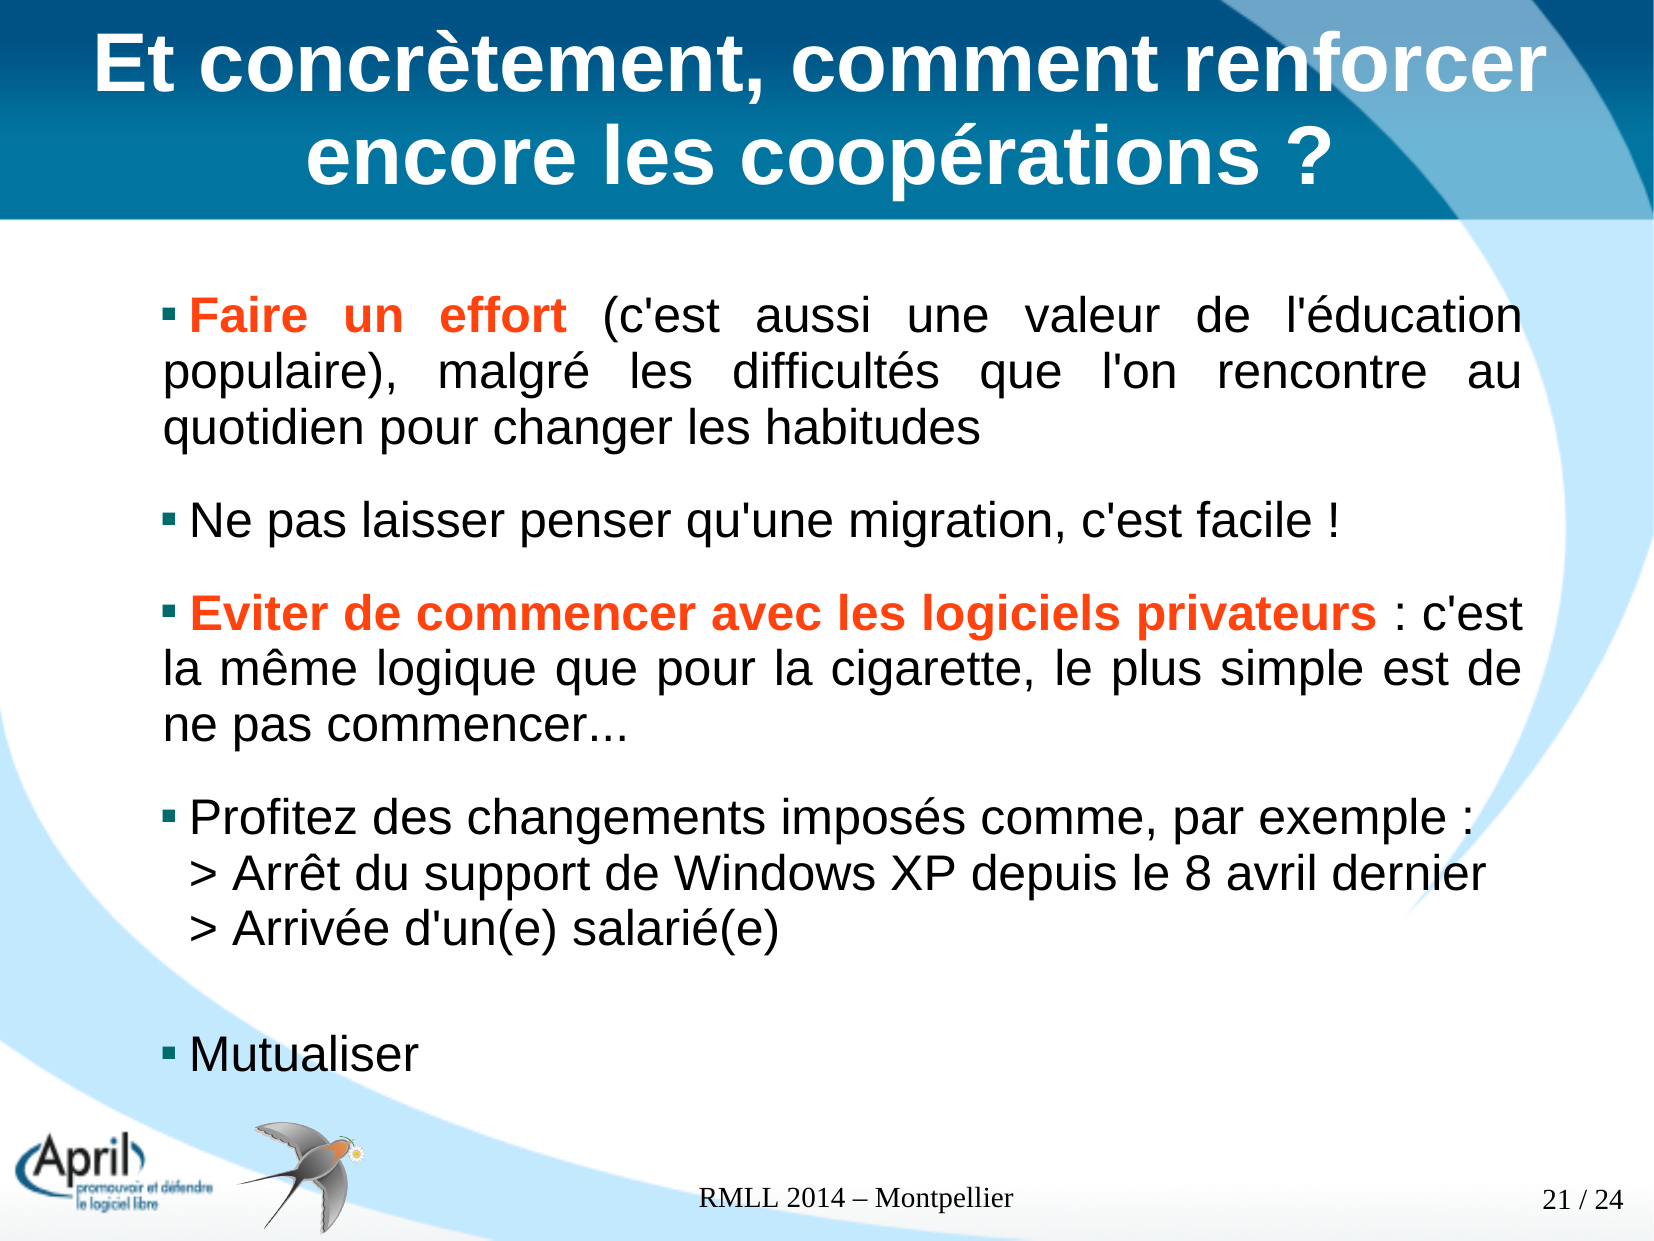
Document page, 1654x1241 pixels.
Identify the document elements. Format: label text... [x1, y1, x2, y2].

text_box Faire un effort (c'est aussi une valeur de l'éducation populaire), malgré les difficultés que l'on rencontre au quotidien pour changer les habitudes Ne pas laisser penser qu'une migration, c'est facile ! Eviter de commencer avec les logiciels privateurs : c'est la même logique que pour la cigarette, le plus simple est de ne pas commencer... Profitez des changements imposés comme, par exemple : > Arrêt du support de Windows XP depuis le 8 avril dernier > Arrivée d'un(e) salarié(e) Mutualiser [147, 280, 1538, 1090]
picture [0, 0, 1654, 1241]
title Et concrètement, comment renforcer encore les coopérations ? [76, 5, 1565, 213]
